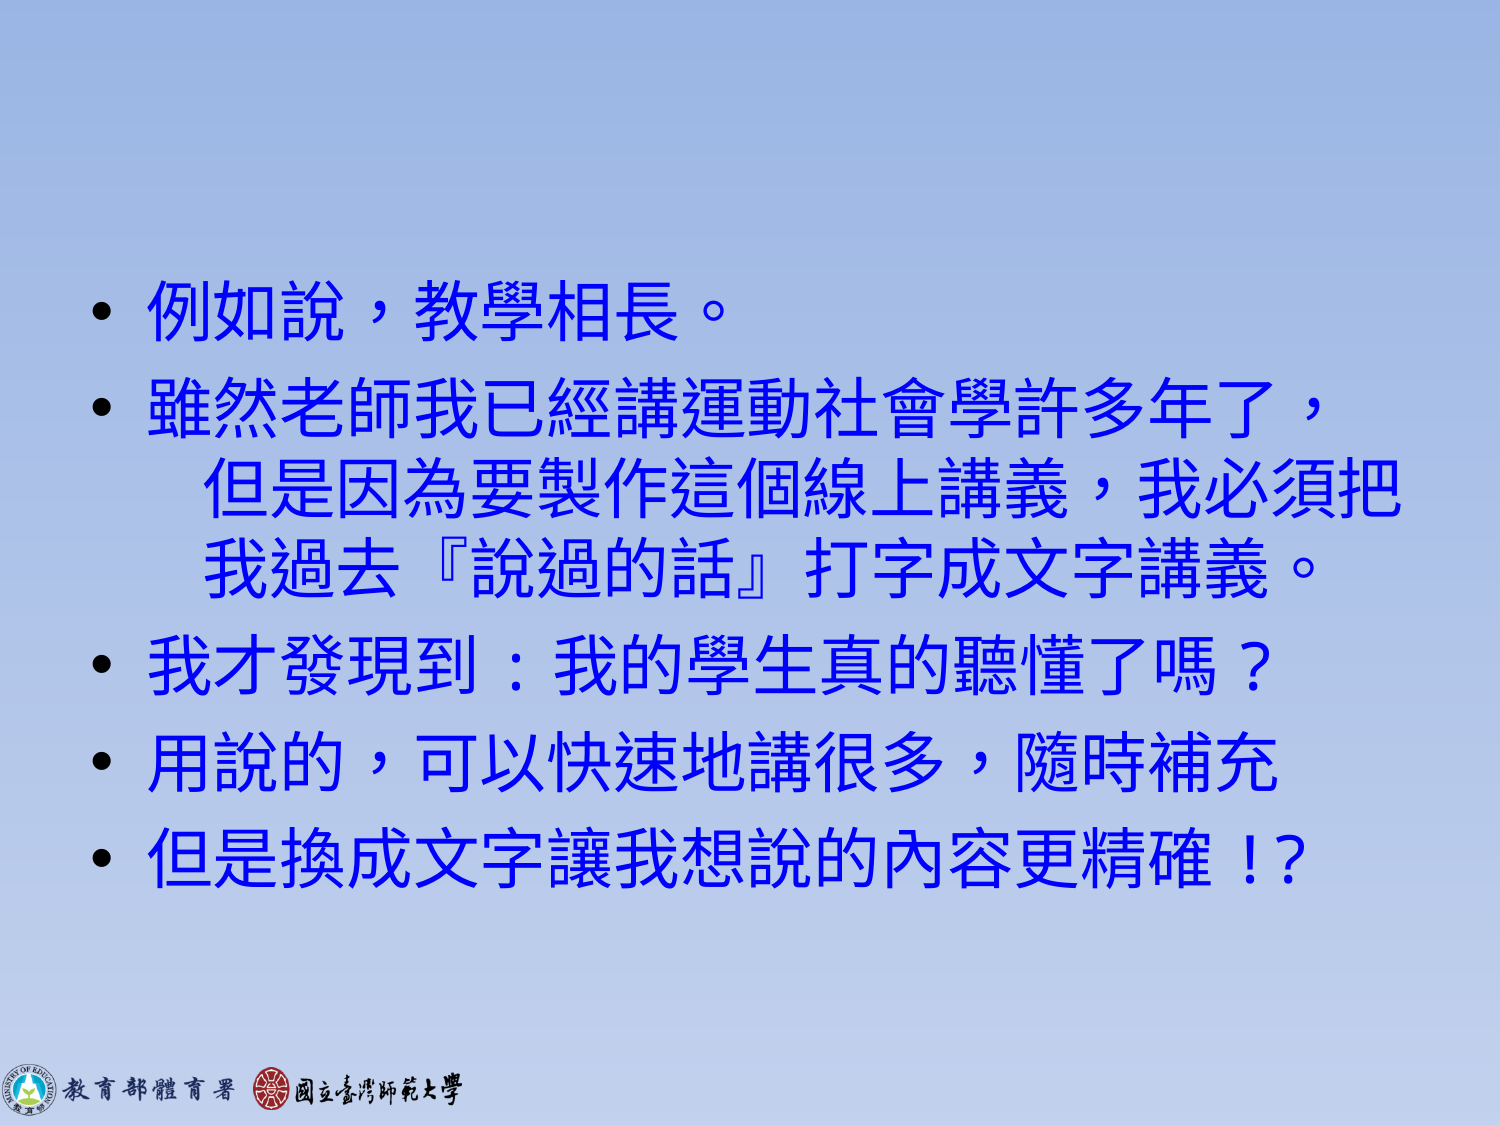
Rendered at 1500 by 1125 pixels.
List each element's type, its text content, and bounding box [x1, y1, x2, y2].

list 例如說，教學相長。 雖然老師我已經講運動社會學許多年了，但是因為要製作這個線上講義，我必須把我過去『說過的話』打字成文字講義。 我才發現到:我的學生真的聽懂了嗎? 用說的，可以快速地講很多，隨時補充 但是換成文字讓我想說的內容更精確!? [75, 262, 1426, 1005]
